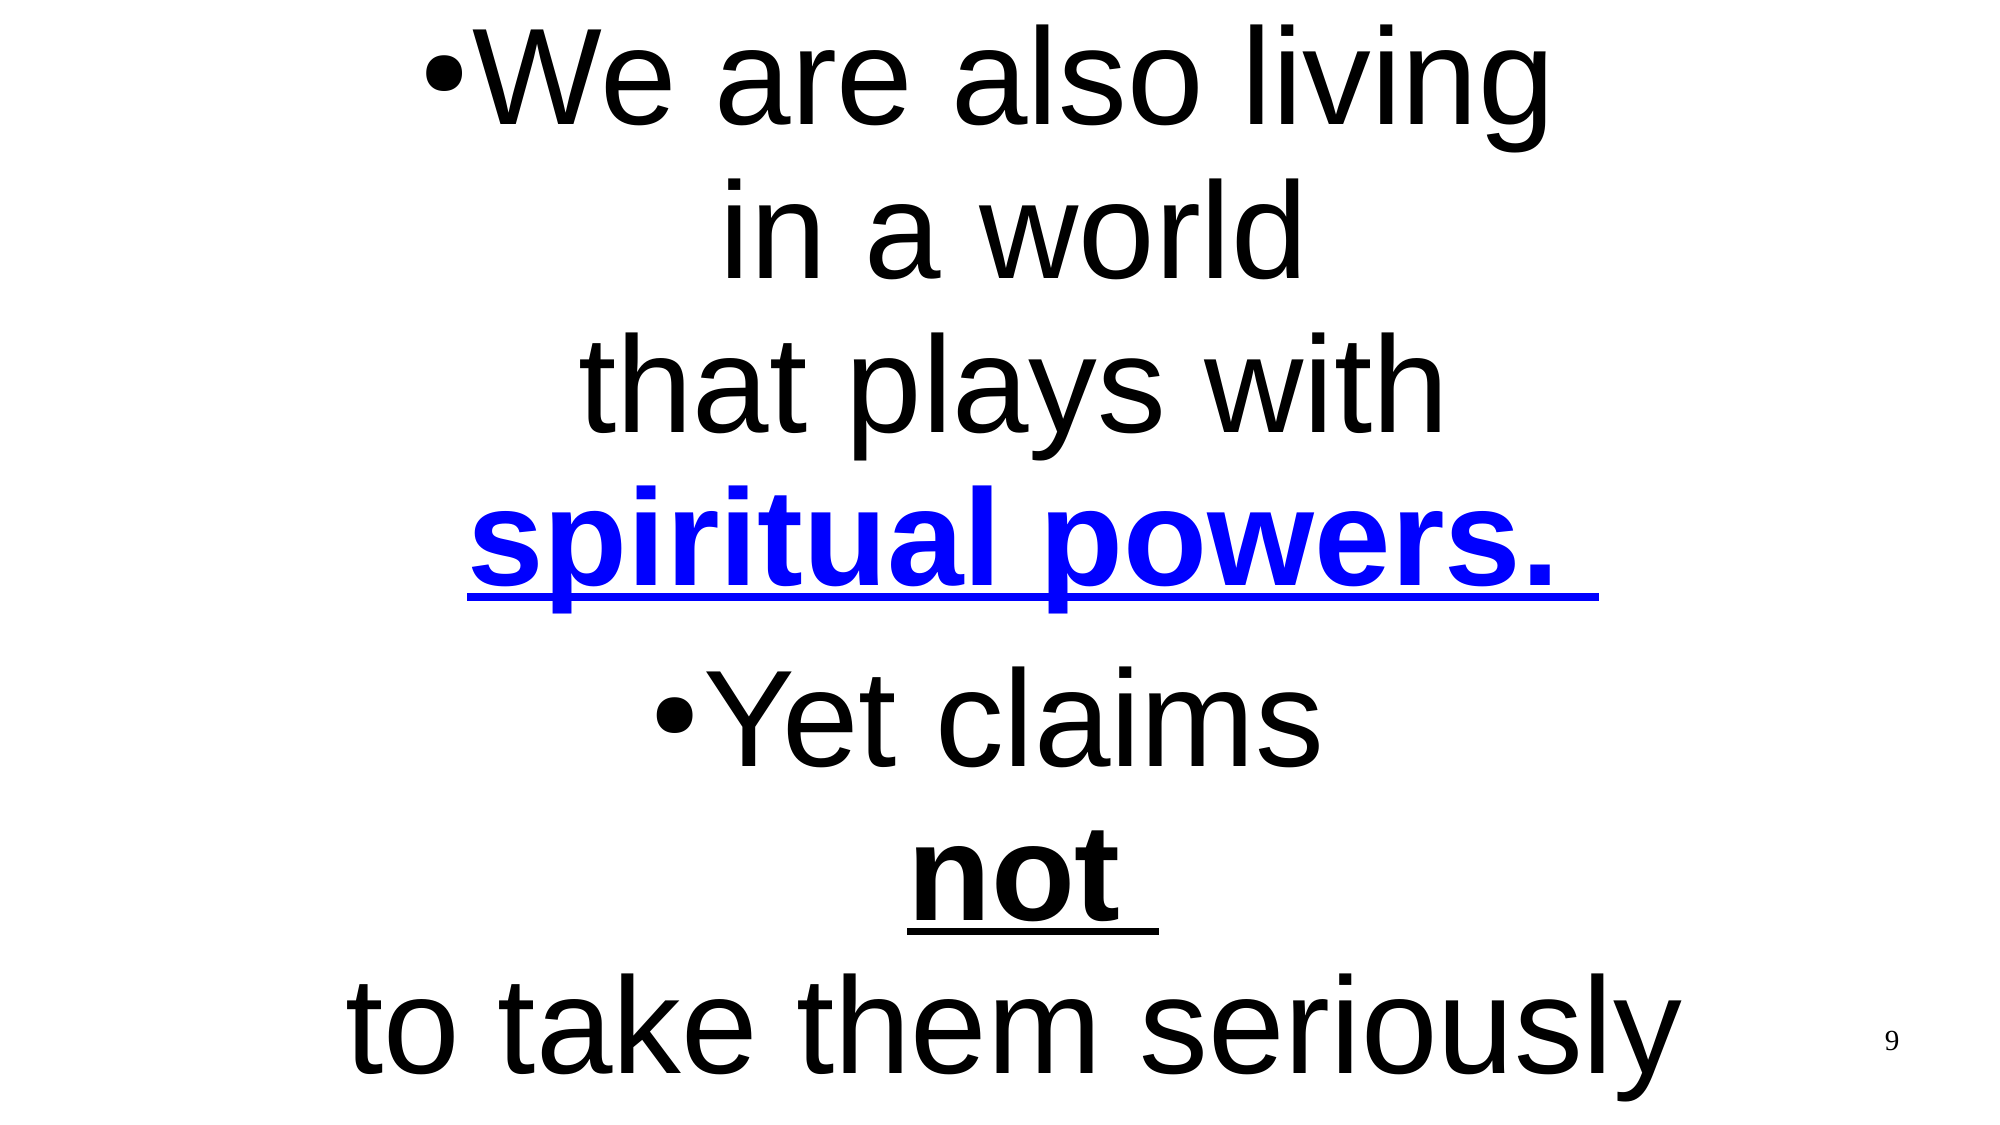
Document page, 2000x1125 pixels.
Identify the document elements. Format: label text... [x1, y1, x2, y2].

list We are also living in a world that plays with spiritual powers. Yet claims not to take them seriously [0, 0, 1996, 1123]
